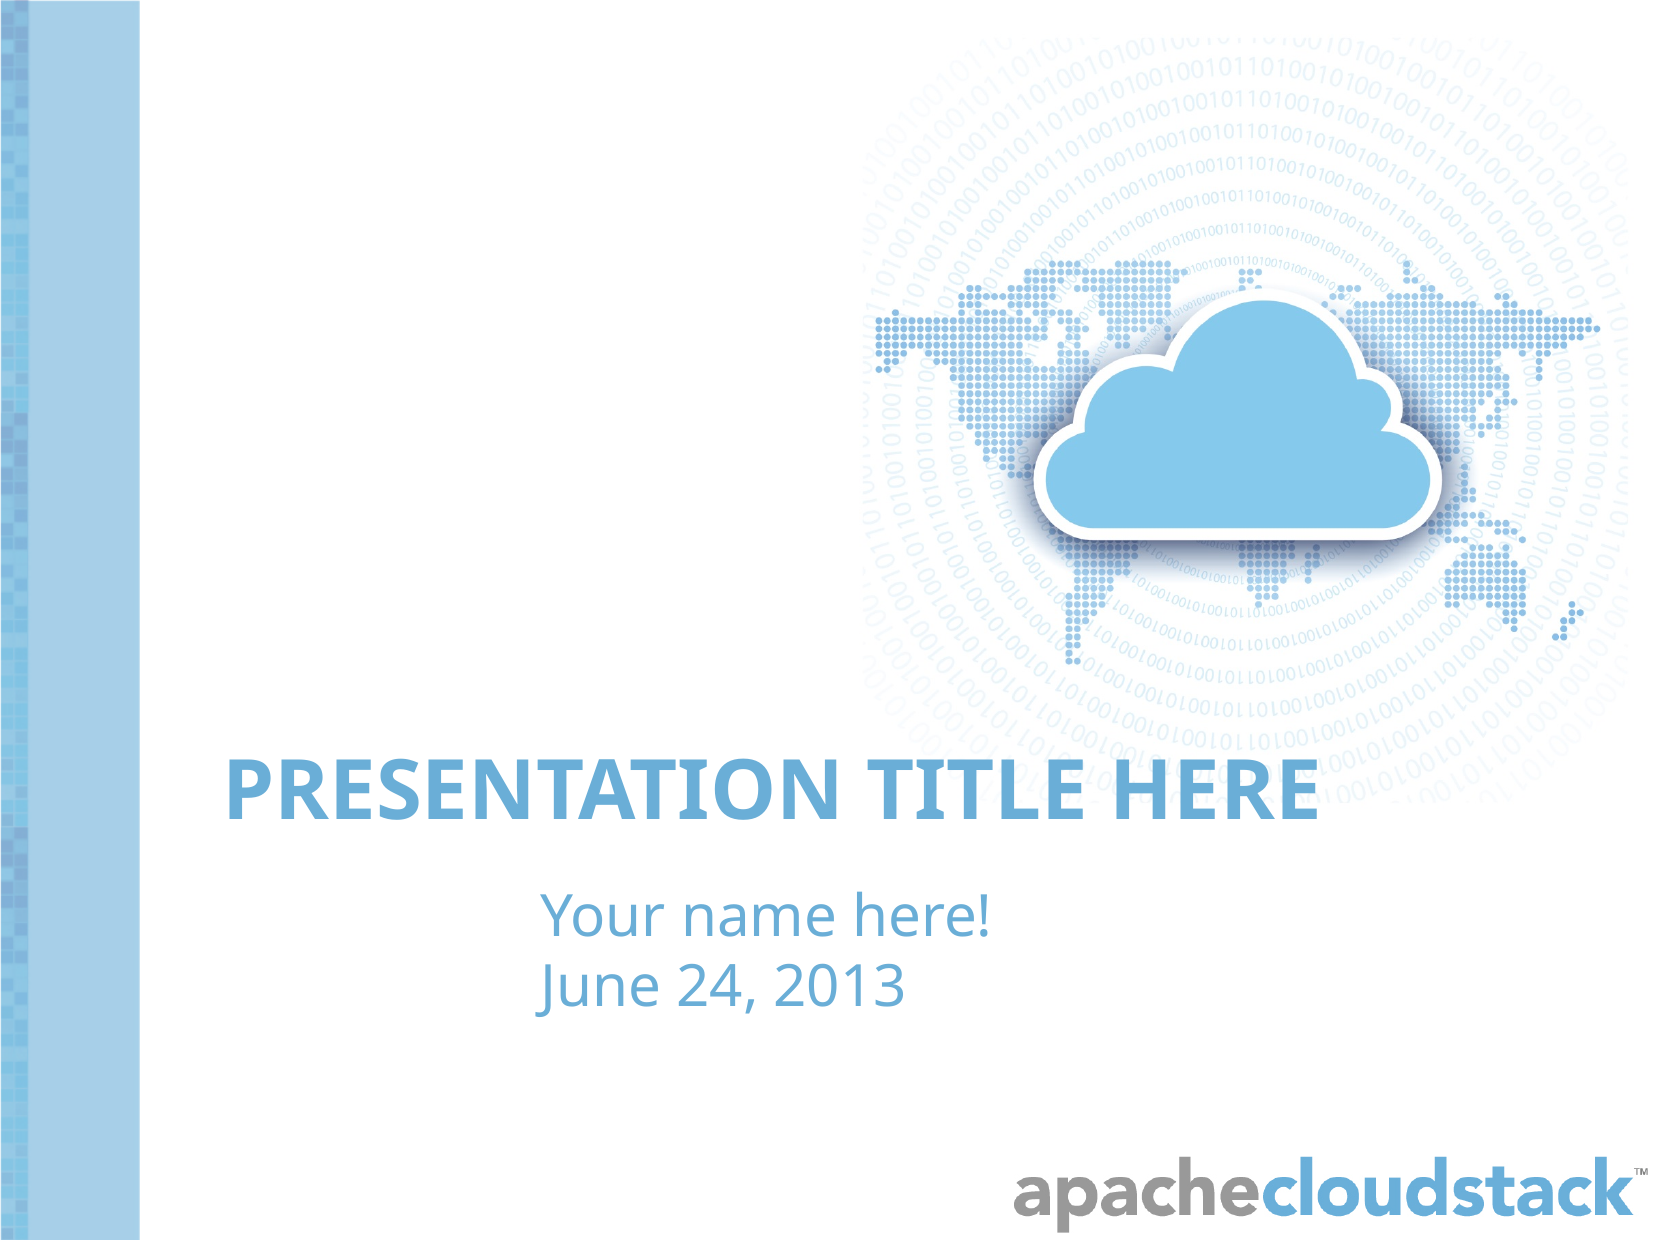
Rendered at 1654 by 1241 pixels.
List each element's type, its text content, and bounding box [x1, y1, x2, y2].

picture [857, 3, 1643, 819]
picture [1014, 1156, 1648, 1233]
text_box Your name here! June 24, 2013 [525, 870, 1008, 1026]
text_box PRESENTATION TITLE HERE [207, 729, 1338, 844]
